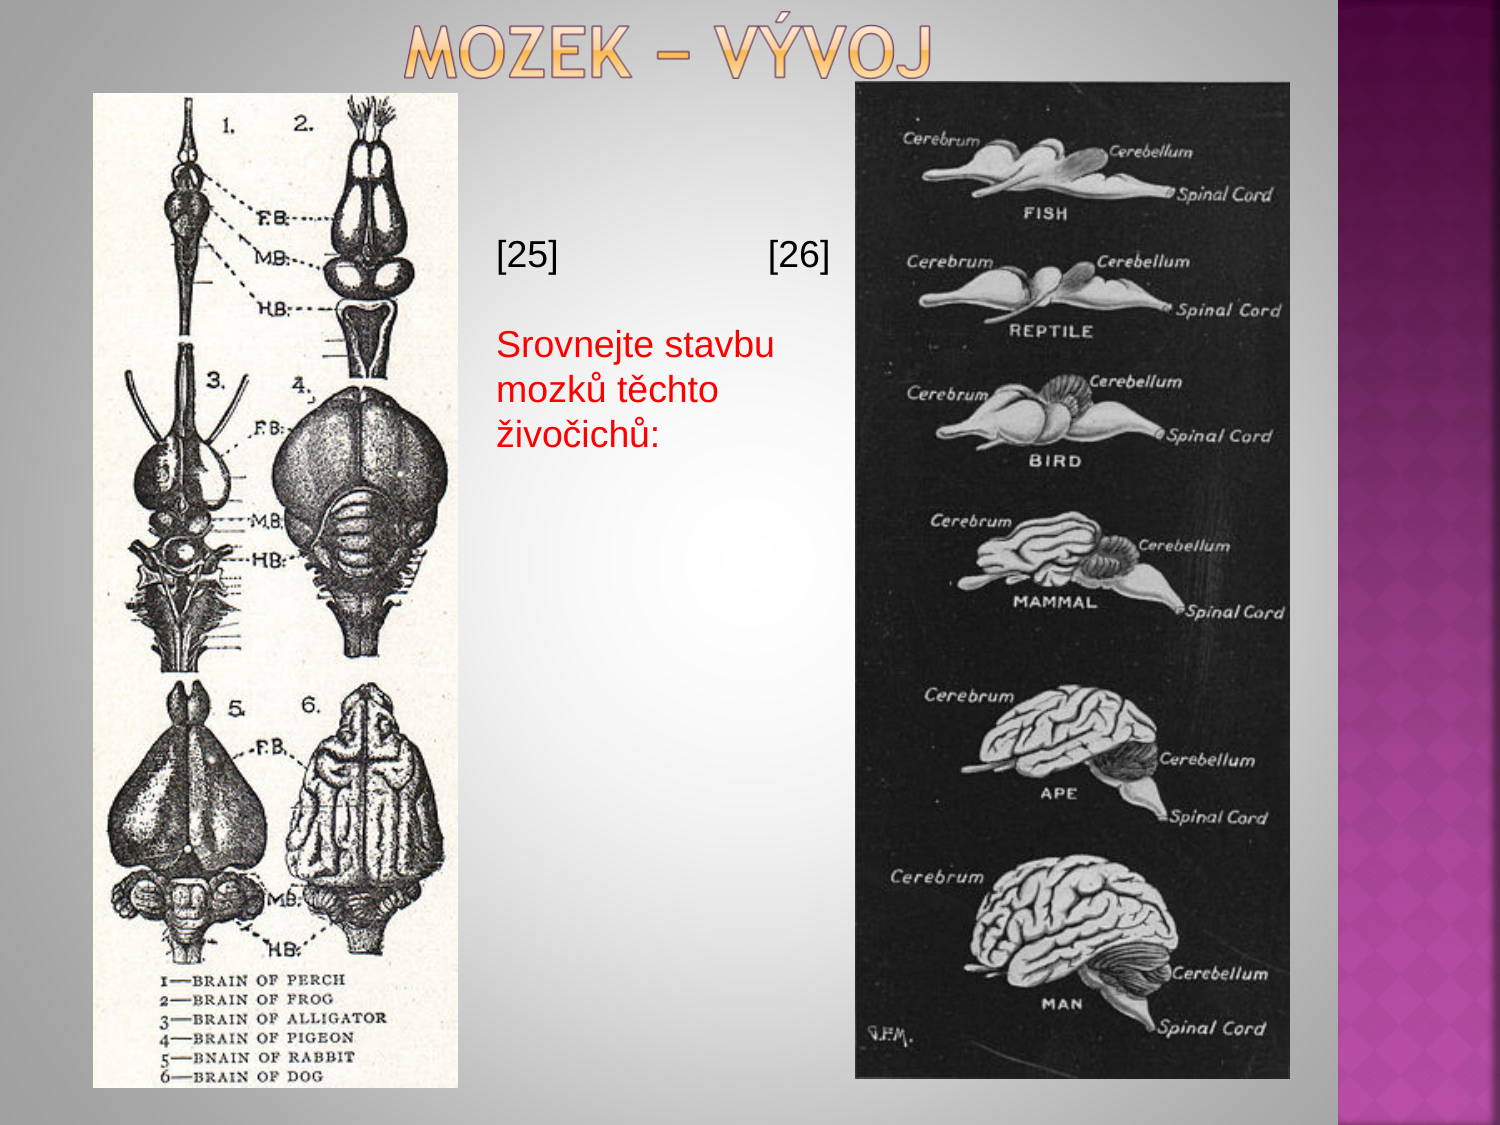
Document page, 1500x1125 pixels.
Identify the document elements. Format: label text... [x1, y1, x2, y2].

text_box [75, 0, 1264, 1088]
text_box [25] [26] Srovnejte stavbu mozků těchto živočichů: [481, 222, 847, 509]
picture [0, 0, 1500, 1125]
